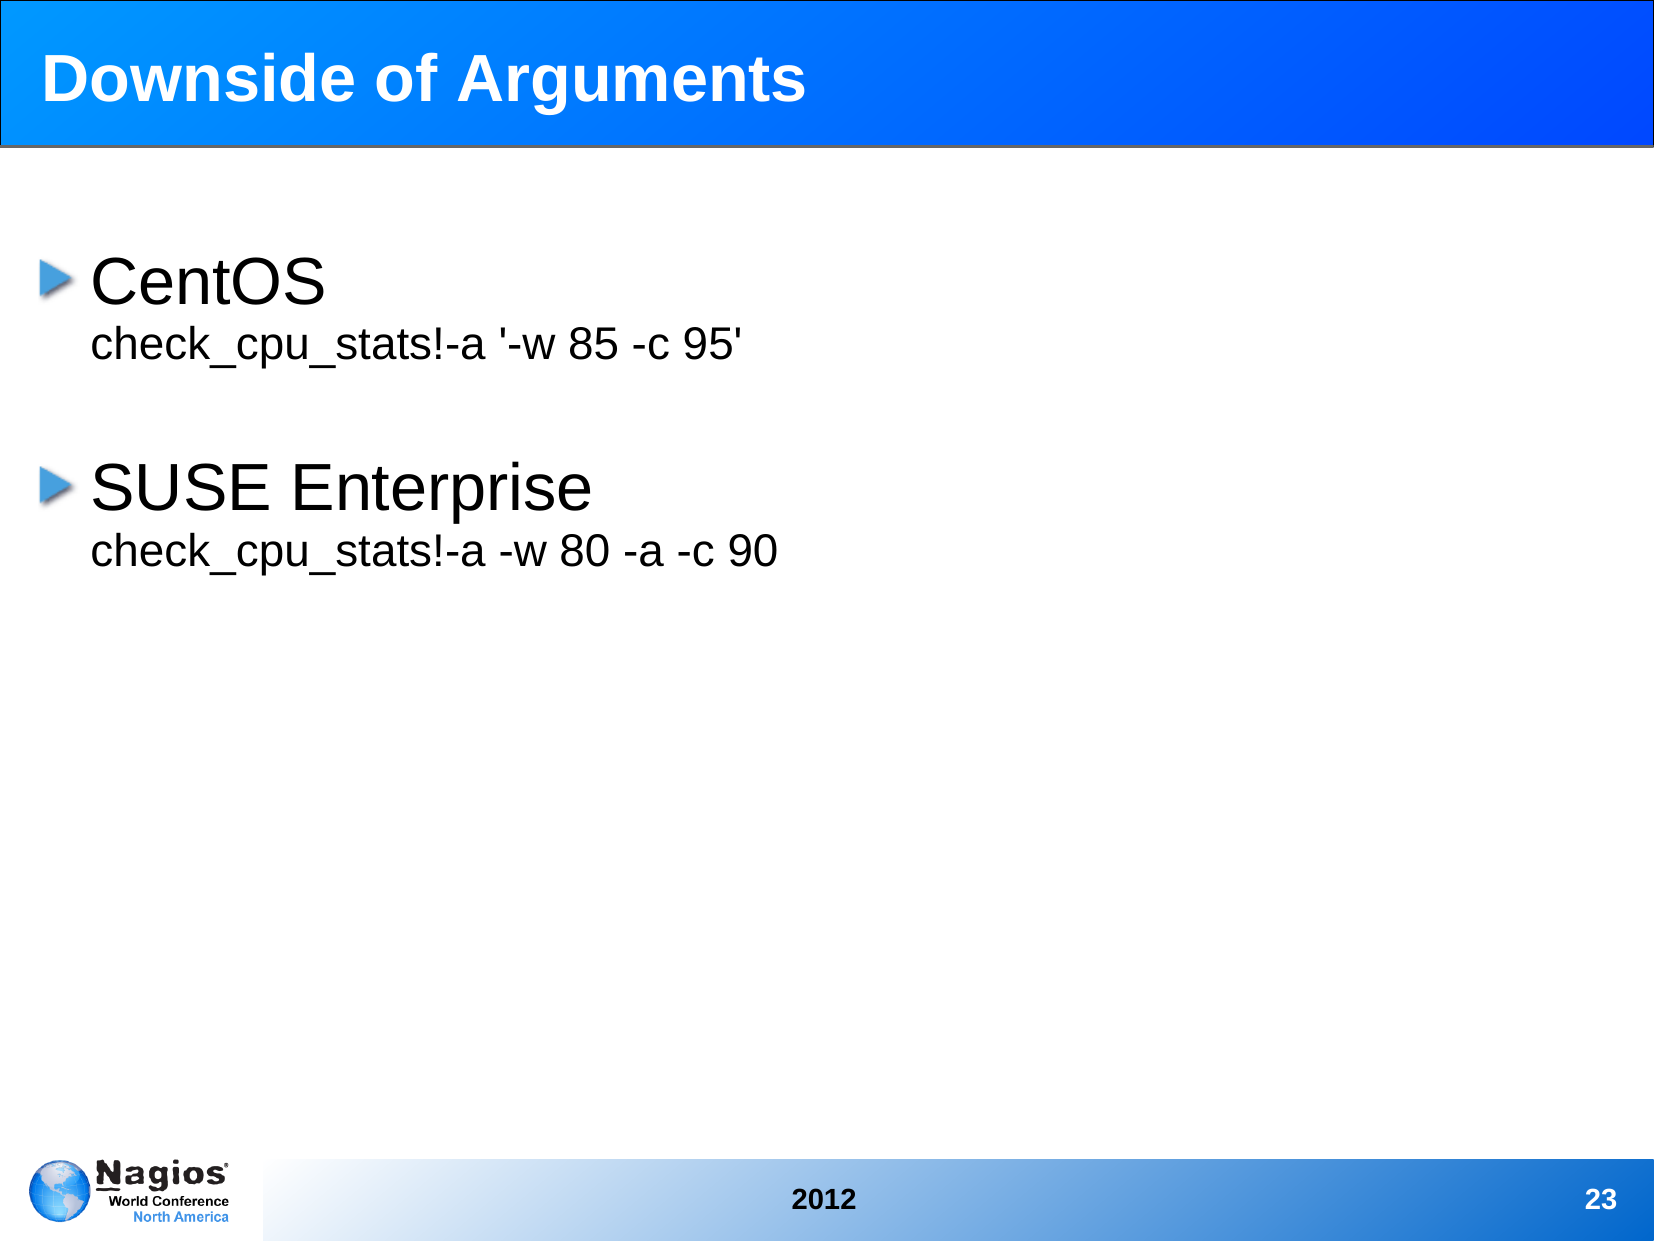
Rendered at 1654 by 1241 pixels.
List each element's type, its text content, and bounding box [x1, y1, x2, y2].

title Downside of Arguments [41, 29, 1248, 127]
list CentOS check_cpu_stats!-a '-w 85 -c 95' SUSE Enterprise check_cpu_stats!-a -w 80 -a -c 90 [19, 243, 1654, 1063]
picture [29, 1159, 229, 1235]
